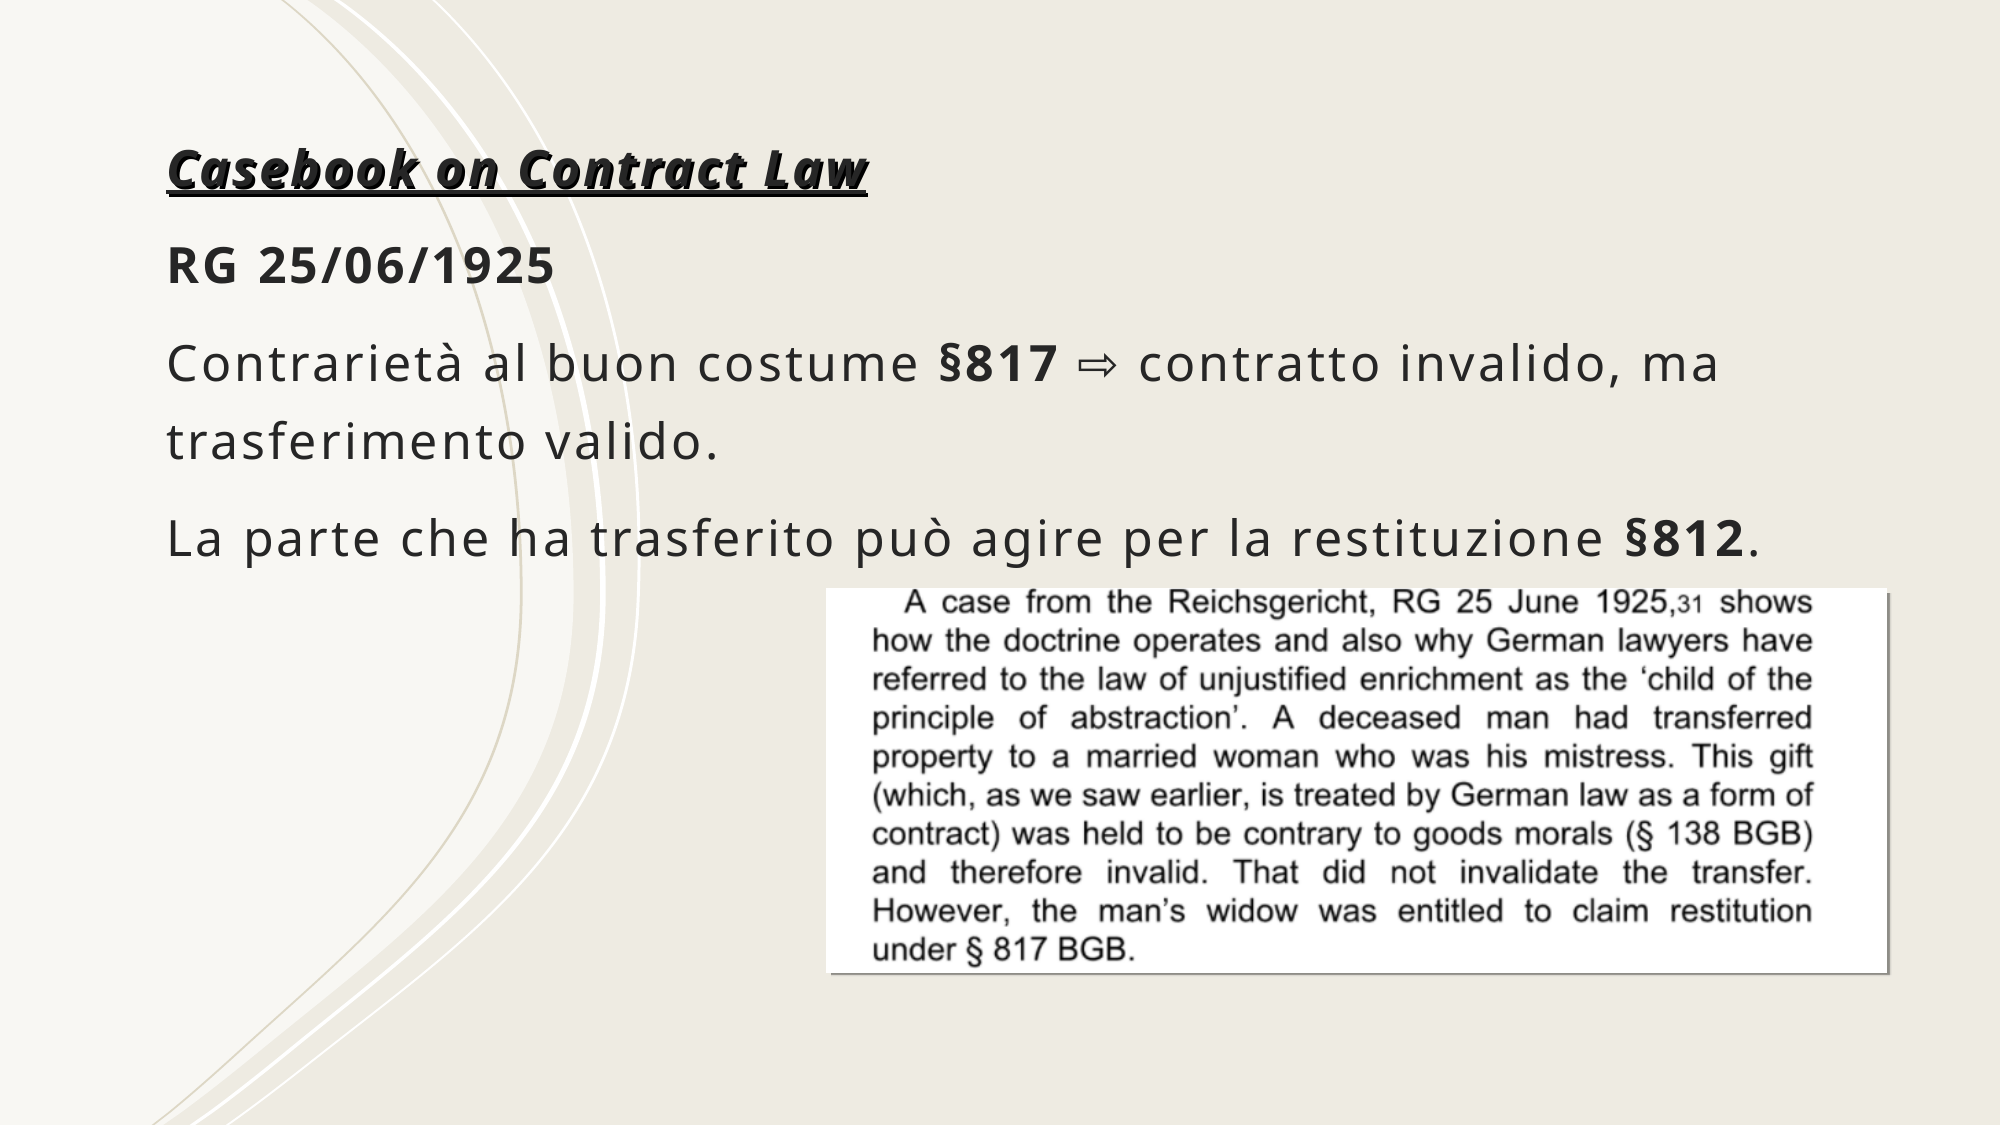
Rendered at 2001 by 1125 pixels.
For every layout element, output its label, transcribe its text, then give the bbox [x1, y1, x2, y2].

picture [826, 588, 1887, 973]
subtitle Casebook on Contract Law RG 25/06/1925 Contrarietà al buon costume §817 ⇨ contratto invalido, ma trasferimento valido. La parte che ha trasferito può agire per la restituzione §812. [148, 100, 1852, 950]
